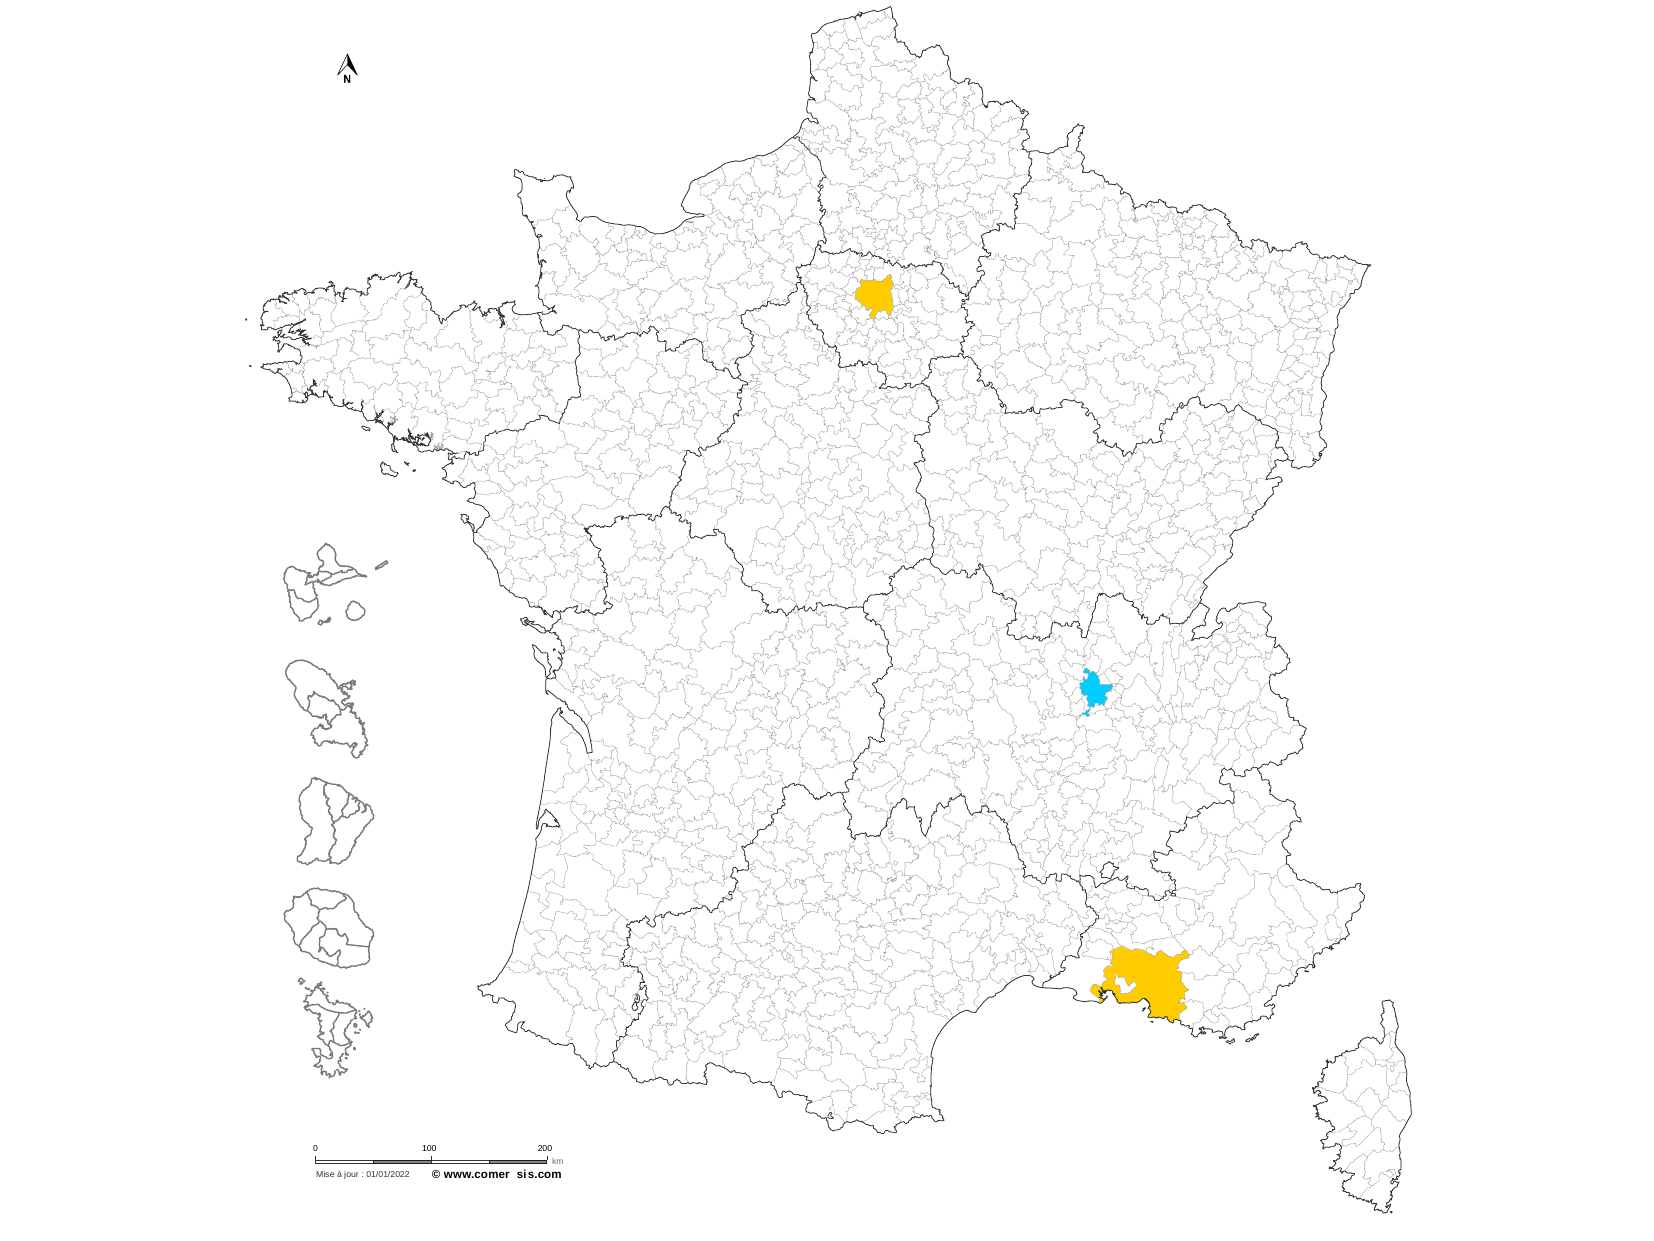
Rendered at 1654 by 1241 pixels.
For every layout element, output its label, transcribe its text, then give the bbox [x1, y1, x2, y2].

text_box s [516, 1167, 523, 1181]
text_box s.com [527, 1167, 562, 1181]
text_box [1245, 1033, 1259, 1042]
text_box [283, 543, 367, 622]
text_box [380, 461, 399, 477]
text_box [359, 1011, 373, 1028]
text_box Mise à jour : 01/01/2022 [316, 1169, 410, 1180]
text_box [303, 981, 357, 1078]
text_box [260, 6, 1371, 1134]
text_box 200 [537, 1143, 553, 1154]
text_box [1312, 999, 1412, 1214]
text_box [1226, 1038, 1235, 1045]
text_box [337, 53, 358, 76]
text_box [285, 660, 368, 758]
text_box [298, 978, 305, 985]
text_box [283, 888, 374, 969]
text_box km [552, 1156, 564, 1167]
text_box [346, 601, 365, 621]
text_box © www.comer [431, 1167, 510, 1181]
text_box 100 [422, 1143, 437, 1154]
text_box i [523, 1167, 527, 1181]
text_box 0 [313, 1143, 318, 1154]
text_box [375, 560, 388, 570]
text_box [318, 617, 331, 625]
text_box [361, 426, 371, 431]
text_box [297, 777, 374, 865]
text_box [344, 74, 351, 83]
